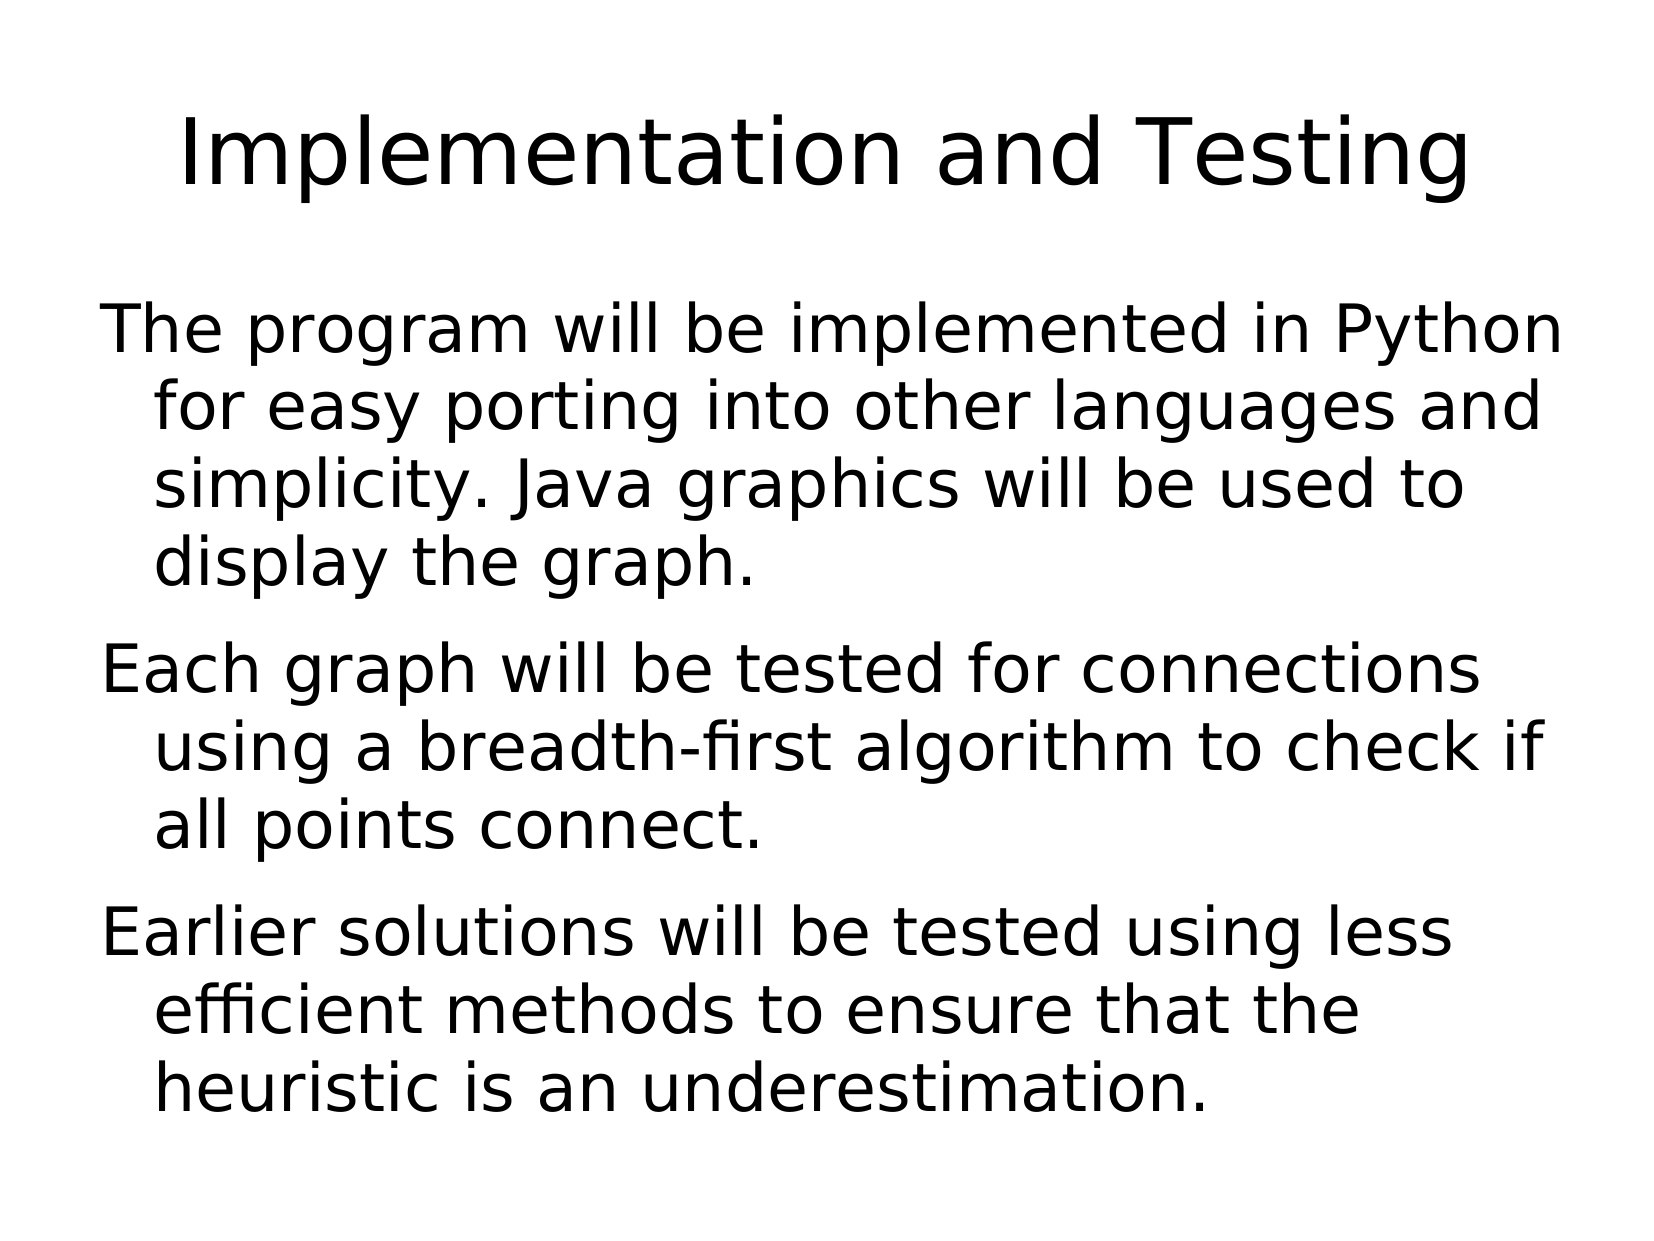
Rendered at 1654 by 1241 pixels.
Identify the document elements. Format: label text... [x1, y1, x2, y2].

list The program will be implemented in Python for easy porting into other languages and simplicity. Java graphics will be used to display the graph. Each graph will be tested for connections using a breadth-first algorithm to check if all points connect. Earlier solutions will be tested using less efficient methods to ensure that the heuristic is an underestimation. [82, 290, 1571, 1125]
title Implementation and Testing [82, 49, 1571, 257]
